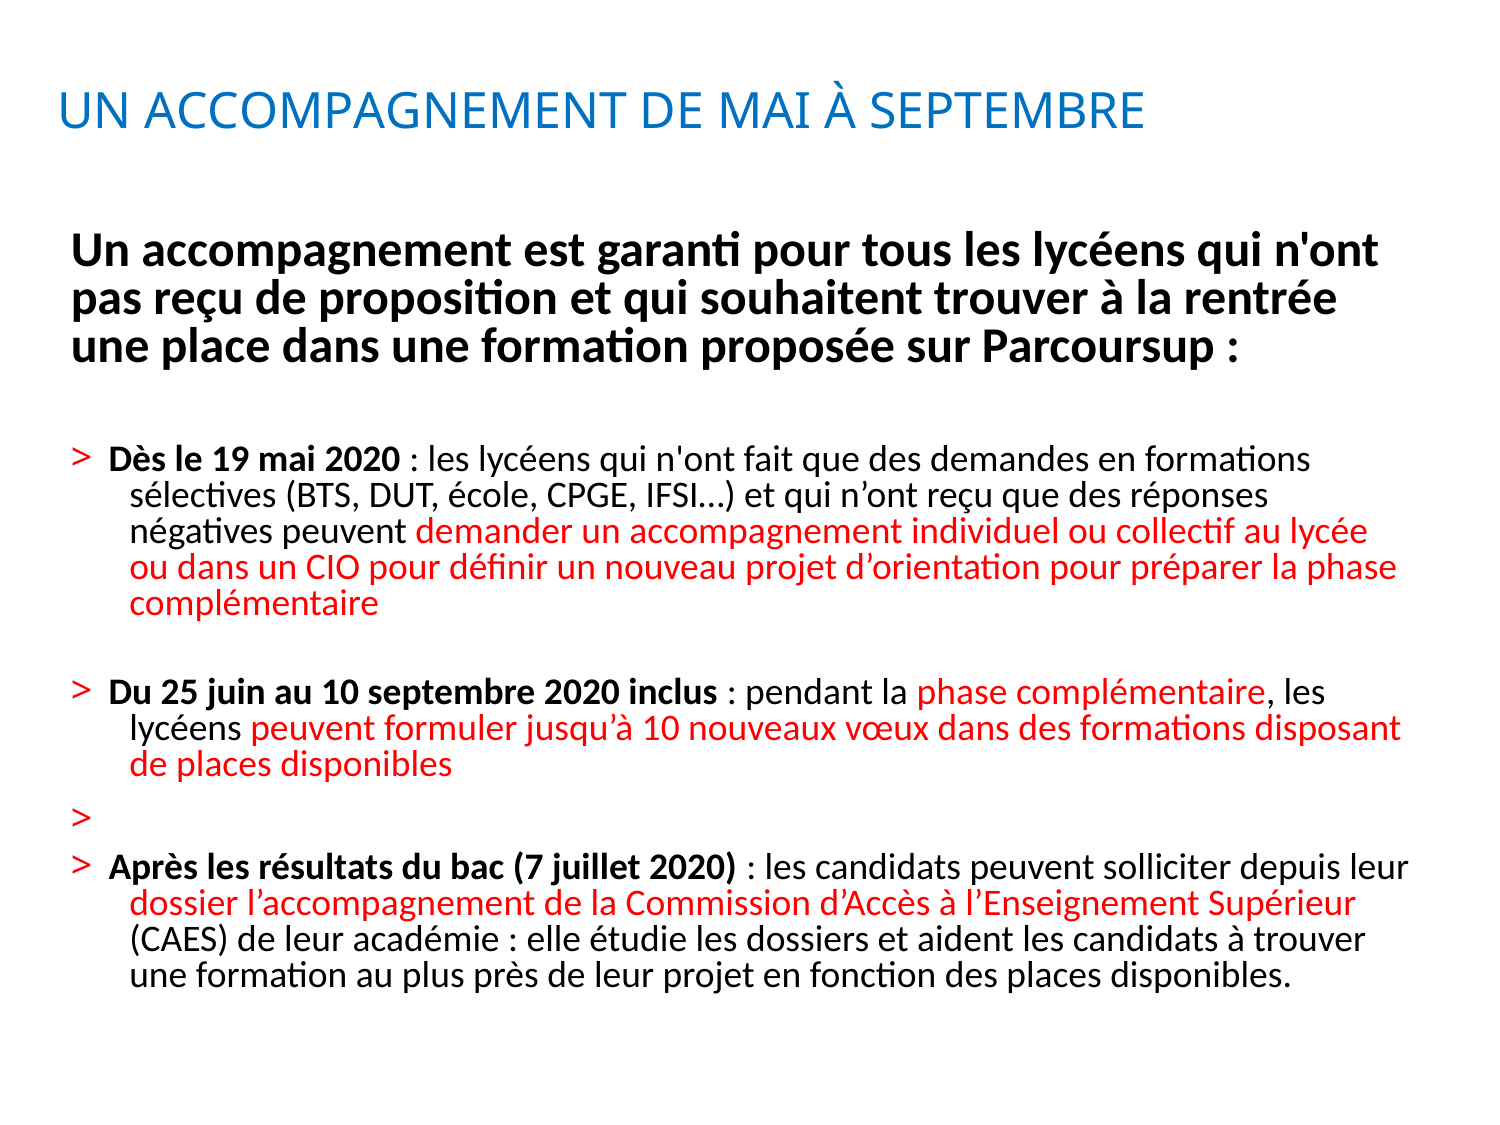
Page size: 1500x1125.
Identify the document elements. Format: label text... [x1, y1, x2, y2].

text_box Un accompagnement est garanti pour tous les lycéens qui n'ont pas reçu de proposition et qui souhaitent trouver à la rentrée une place dans une formation proposée sur Parcoursup : Dès le 19 mai 2020 : les lycéens qui n'ont fait que des demandes en formations sélectives (BTS, DUT, école, CPGE, IFSI…) et qui n’ont reçu que des réponses négatives peuvent demander un accompagnement individuel ou collectif au lycée ou dans un CIO pour définir un nouveau projet d’orientation pour préparer la phase complémentaire Du 25 juin au 10 septembre 2020 inclus : pendant la phase complémentaire, les lycéens peuvent formuler jusqu’à 10 nouveaux vœux dans des formations disposant de places disponibles Après les résultats du bac (7 juillet 2020) : les candidats peuvent solliciter depuis leur dossier l’accompagnement de la Commission d’Accès à l’Enseignement Supérieur (CAES) de leur académie : elle étudie les dossiers et aident les candidats à trouver une formation au plus près de leur projet en fonction des places disponibles. [55, 220, 1429, 1068]
text_box Un accompagnement de mai à septembre [42, 71, 1500, 146]
